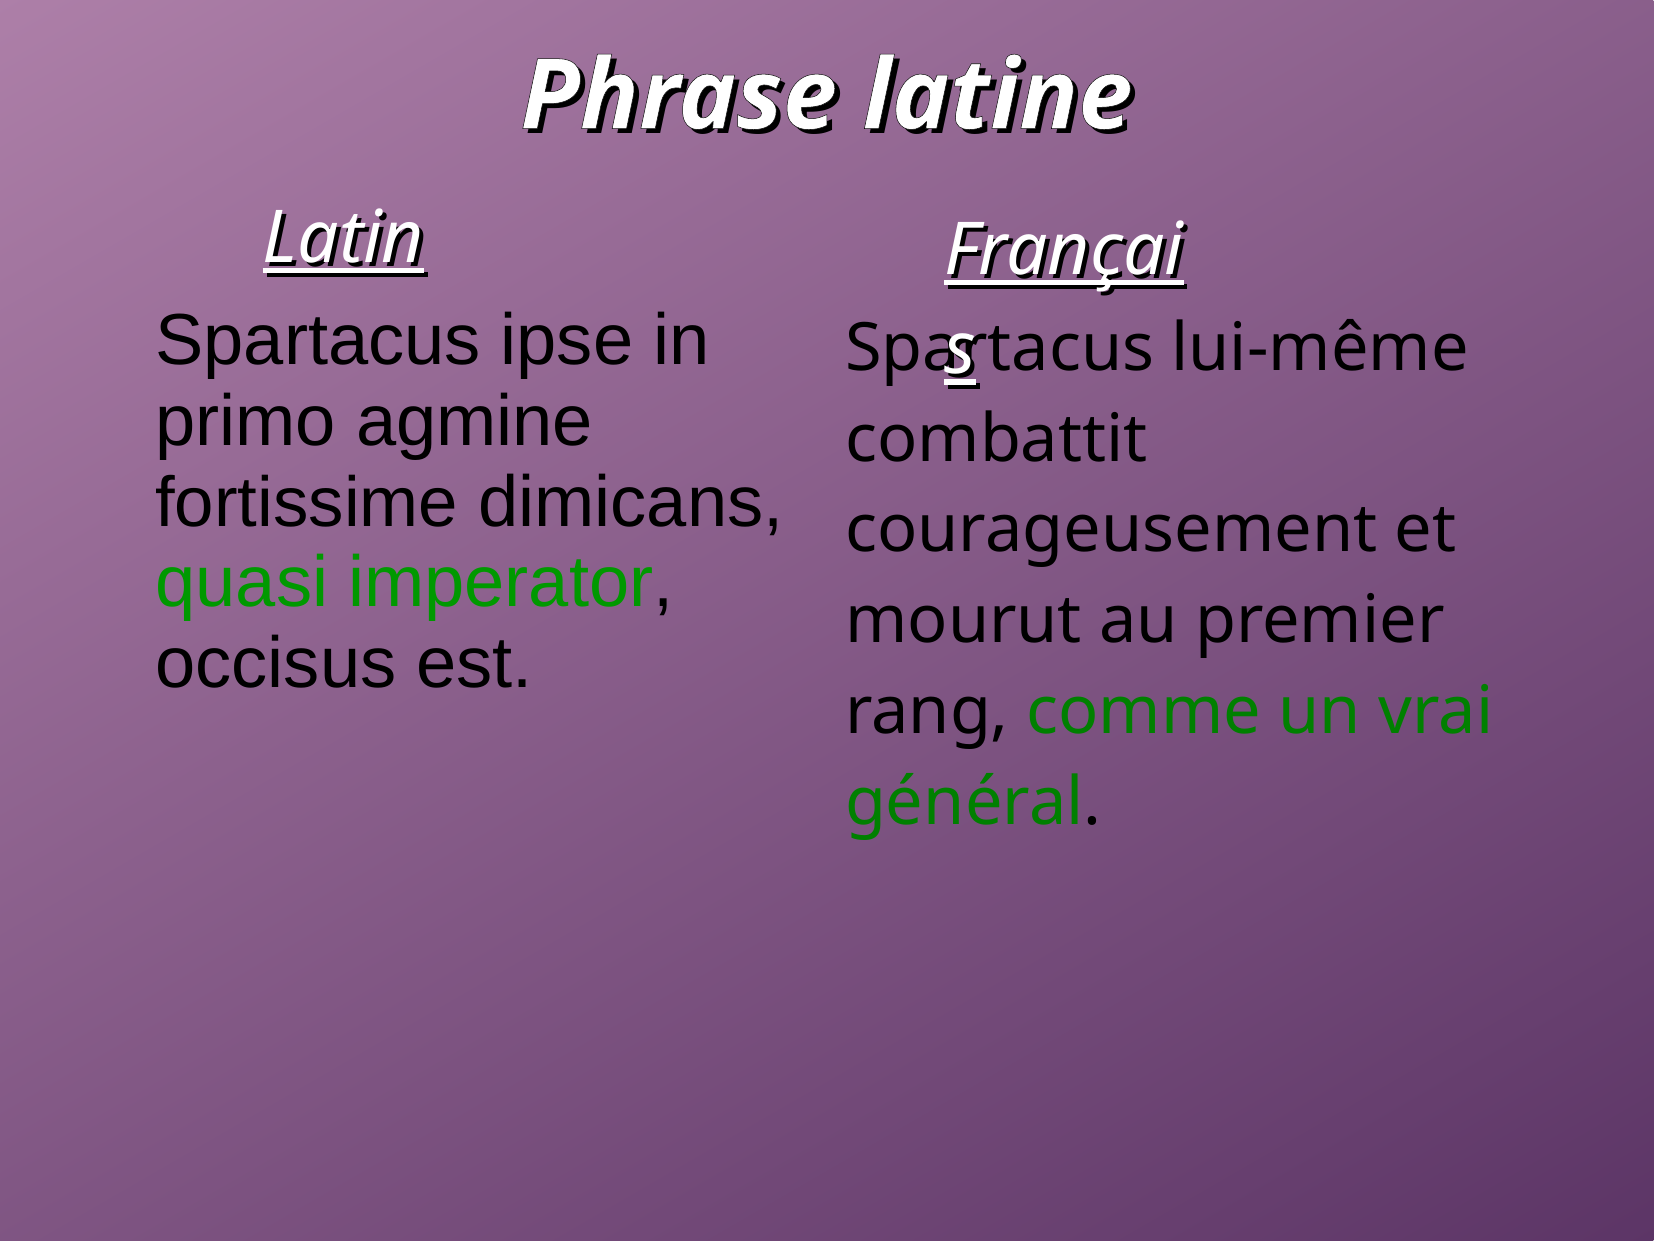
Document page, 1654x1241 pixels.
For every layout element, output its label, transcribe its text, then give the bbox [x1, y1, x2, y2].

list Spartacus lui-même combattit courageusement et mourut au premier rang, comme un vrai général. [845, 299, 1572, 1019]
list Spartacus ipse in primo agmine fortissime dimicans, quasi imperator, occisus est. [84, 299, 811, 1019]
text_box Latin [248, 177, 508, 282]
title Phrase latine [82, 0, 1571, 193]
text_box Français [929, 188, 1217, 334]
